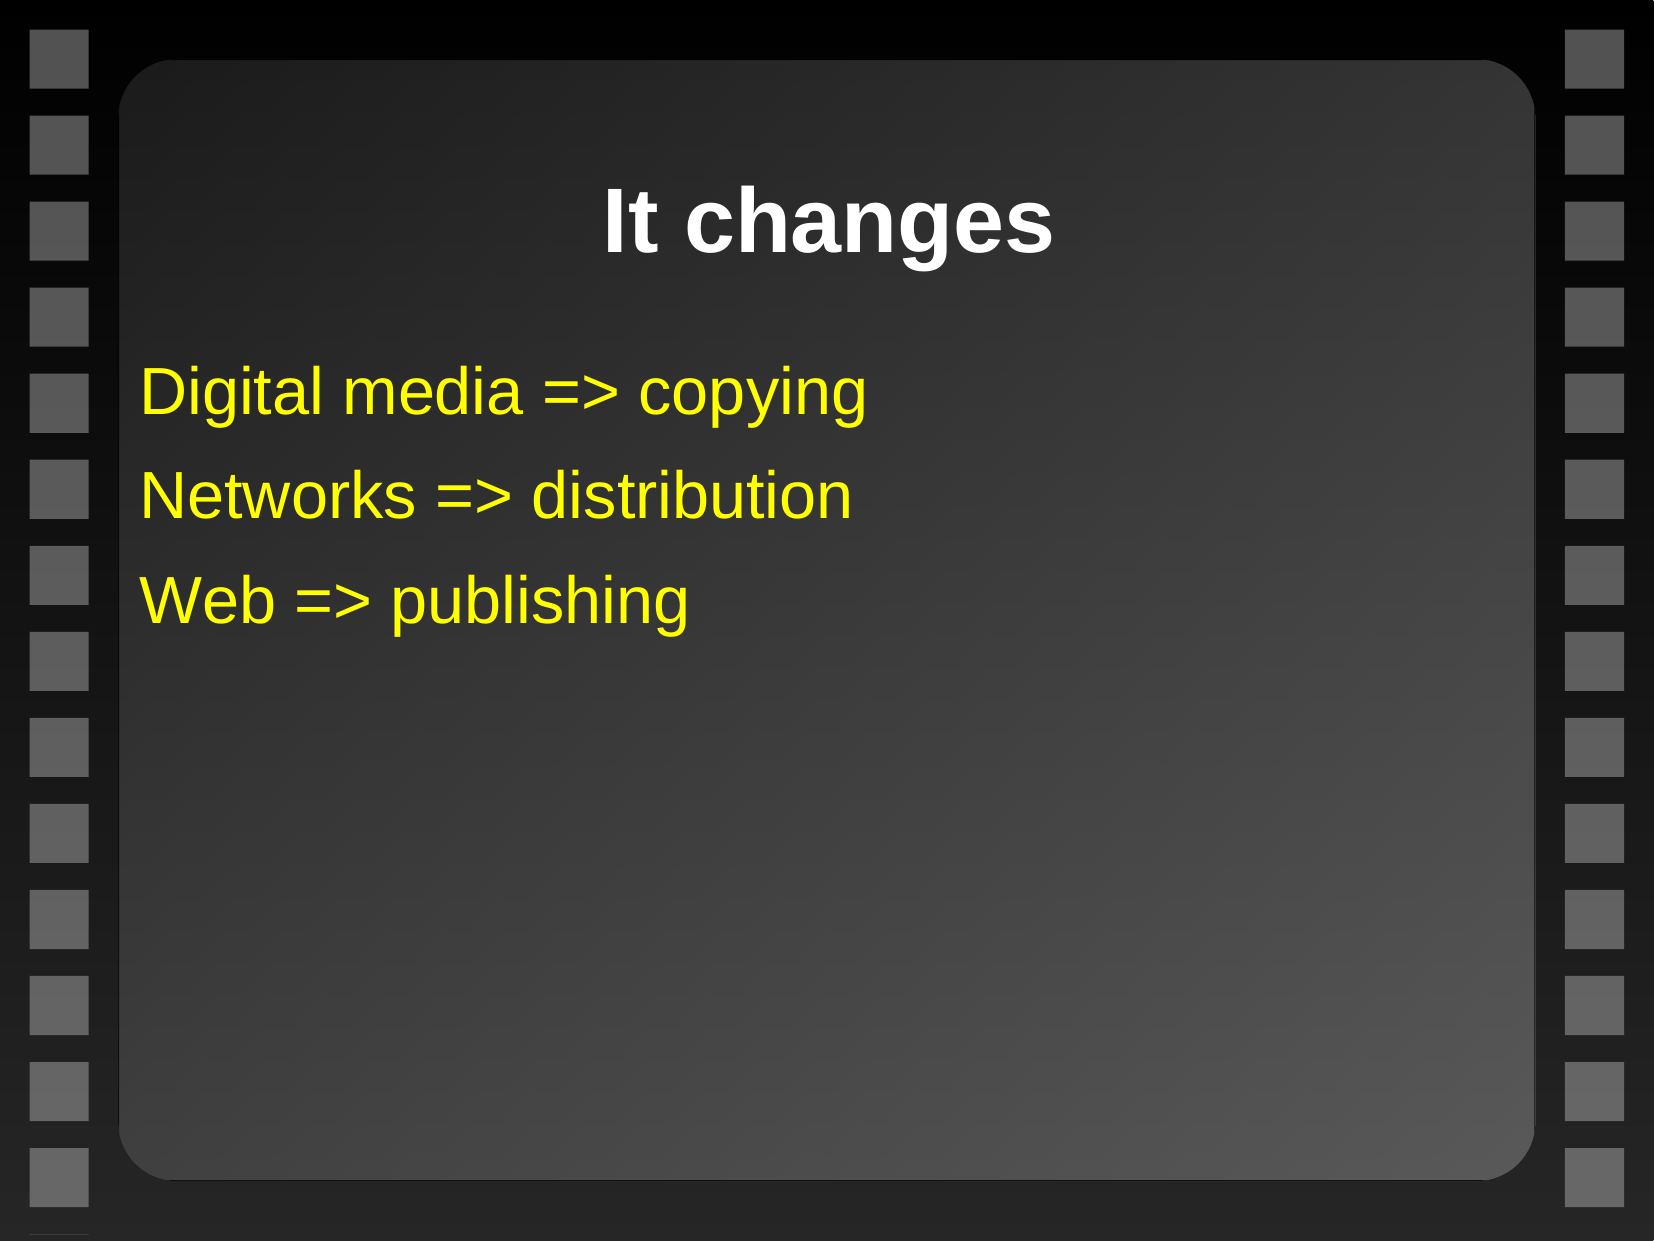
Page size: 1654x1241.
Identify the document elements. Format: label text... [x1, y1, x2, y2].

list Digital media => copying Networks => distribution Web => publishing [121, 354, 1534, 1127]
title It changes [123, 117, 1536, 325]
